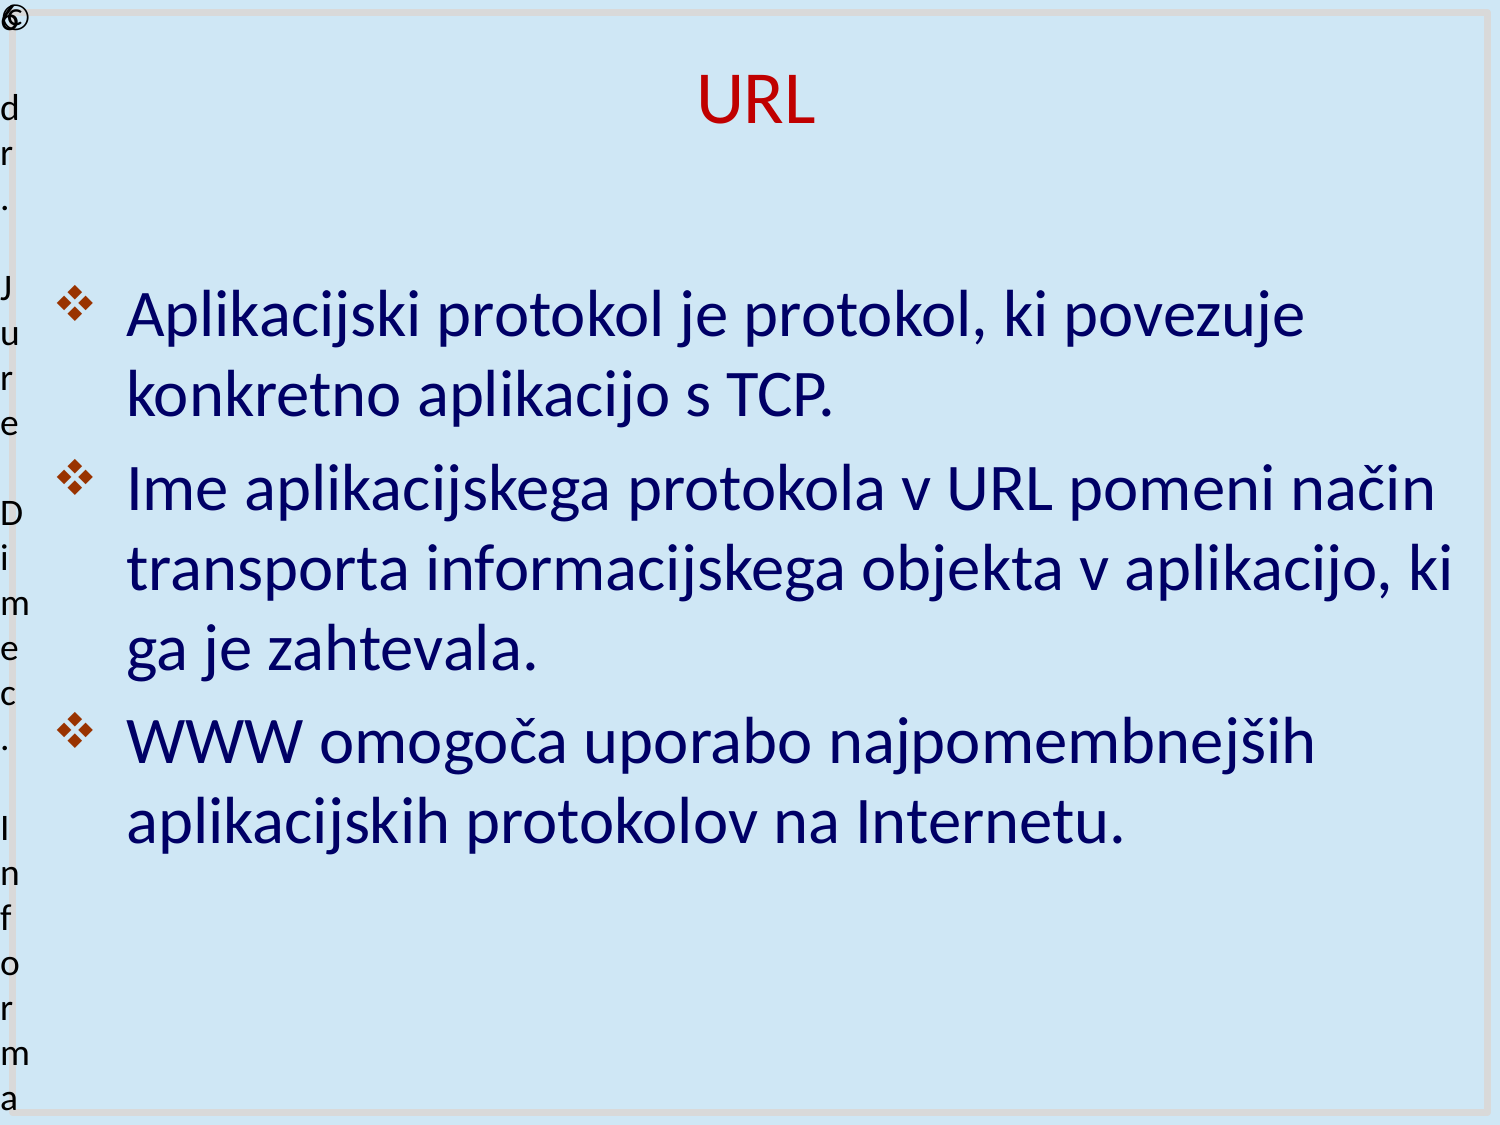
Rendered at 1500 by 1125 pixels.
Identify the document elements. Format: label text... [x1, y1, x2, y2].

list Aplikacijski protokol je protokol, ki povezuje konkretno aplikacijo s TCP. Ime aplikacijskega protokola v URL pomeni način transporta informacijskega objekta v aplikacijo, ki ga je zahtevala. WWW omogoča uporabo najpomembnejših aplikacijskih protokolov na Internetu. [37, 262, 1475, 1050]
title URL [37, 37, 1475, 150]
